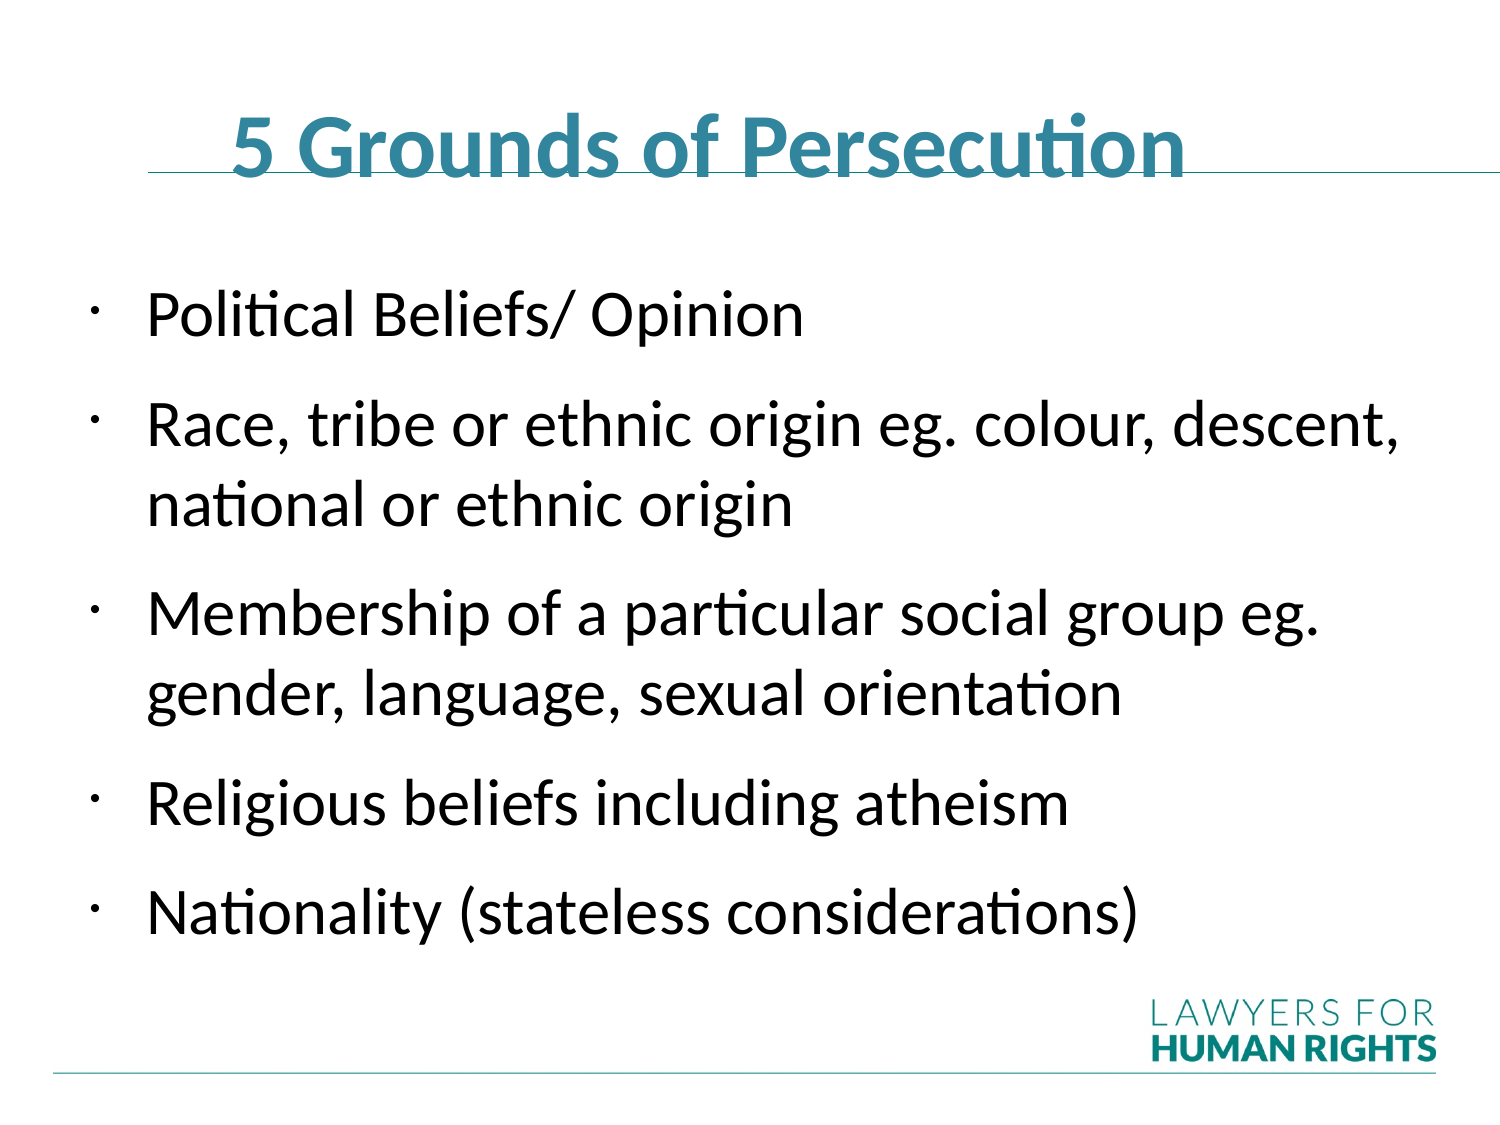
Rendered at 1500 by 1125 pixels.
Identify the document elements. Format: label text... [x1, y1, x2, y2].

picture [53, 999, 1436, 1074]
list Political Beliefs/ Opinion Race, tribe or ethnic origin eg. colour, descent, national or ethnic origin Membership of a particular social group eg. gender, language, sexual orientation Religious beliefs including atheism Nationality (stateless considerations) [75, 262, 1425, 1035]
title 5 Grounds of Persecution [123, 78, 1296, 197]
